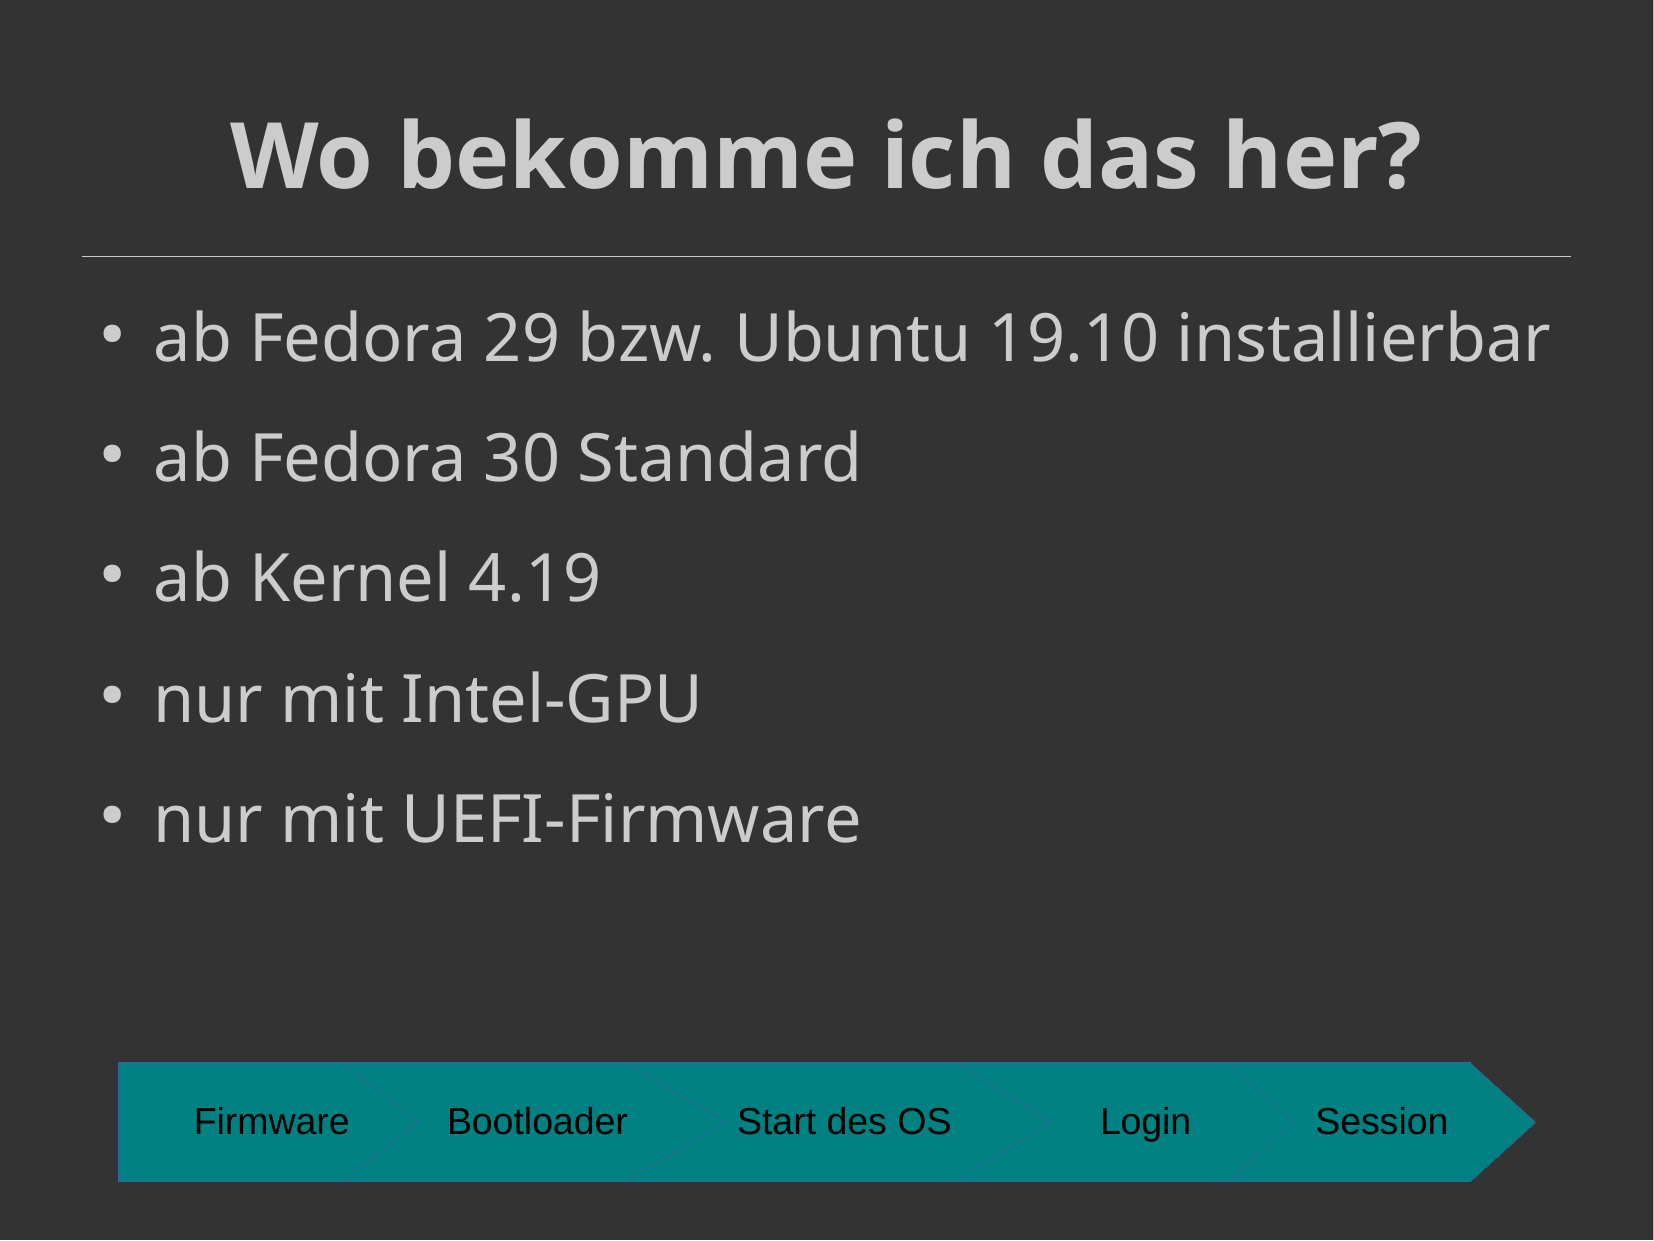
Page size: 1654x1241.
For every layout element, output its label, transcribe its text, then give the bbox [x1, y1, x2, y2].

list ab Fedora 29 bzw. Ubuntu 19.10 installierbar ab Fedora 30 Standard ab Kernel 4.19 nur mit Intel-GPU nur mit UEFI-Firmware [82, 290, 1571, 1010]
text_box Session [1228, 1062, 1536, 1182]
text_box Login [956, 1062, 1292, 1182]
text_box Start des OS [625, 1062, 1049, 1182]
title Wo bekomme ich das her? [82, 49, 1571, 257]
text_box Firmware [118, 1062, 418, 1182]
text_box Bootloader [342, 1062, 724, 1182]
